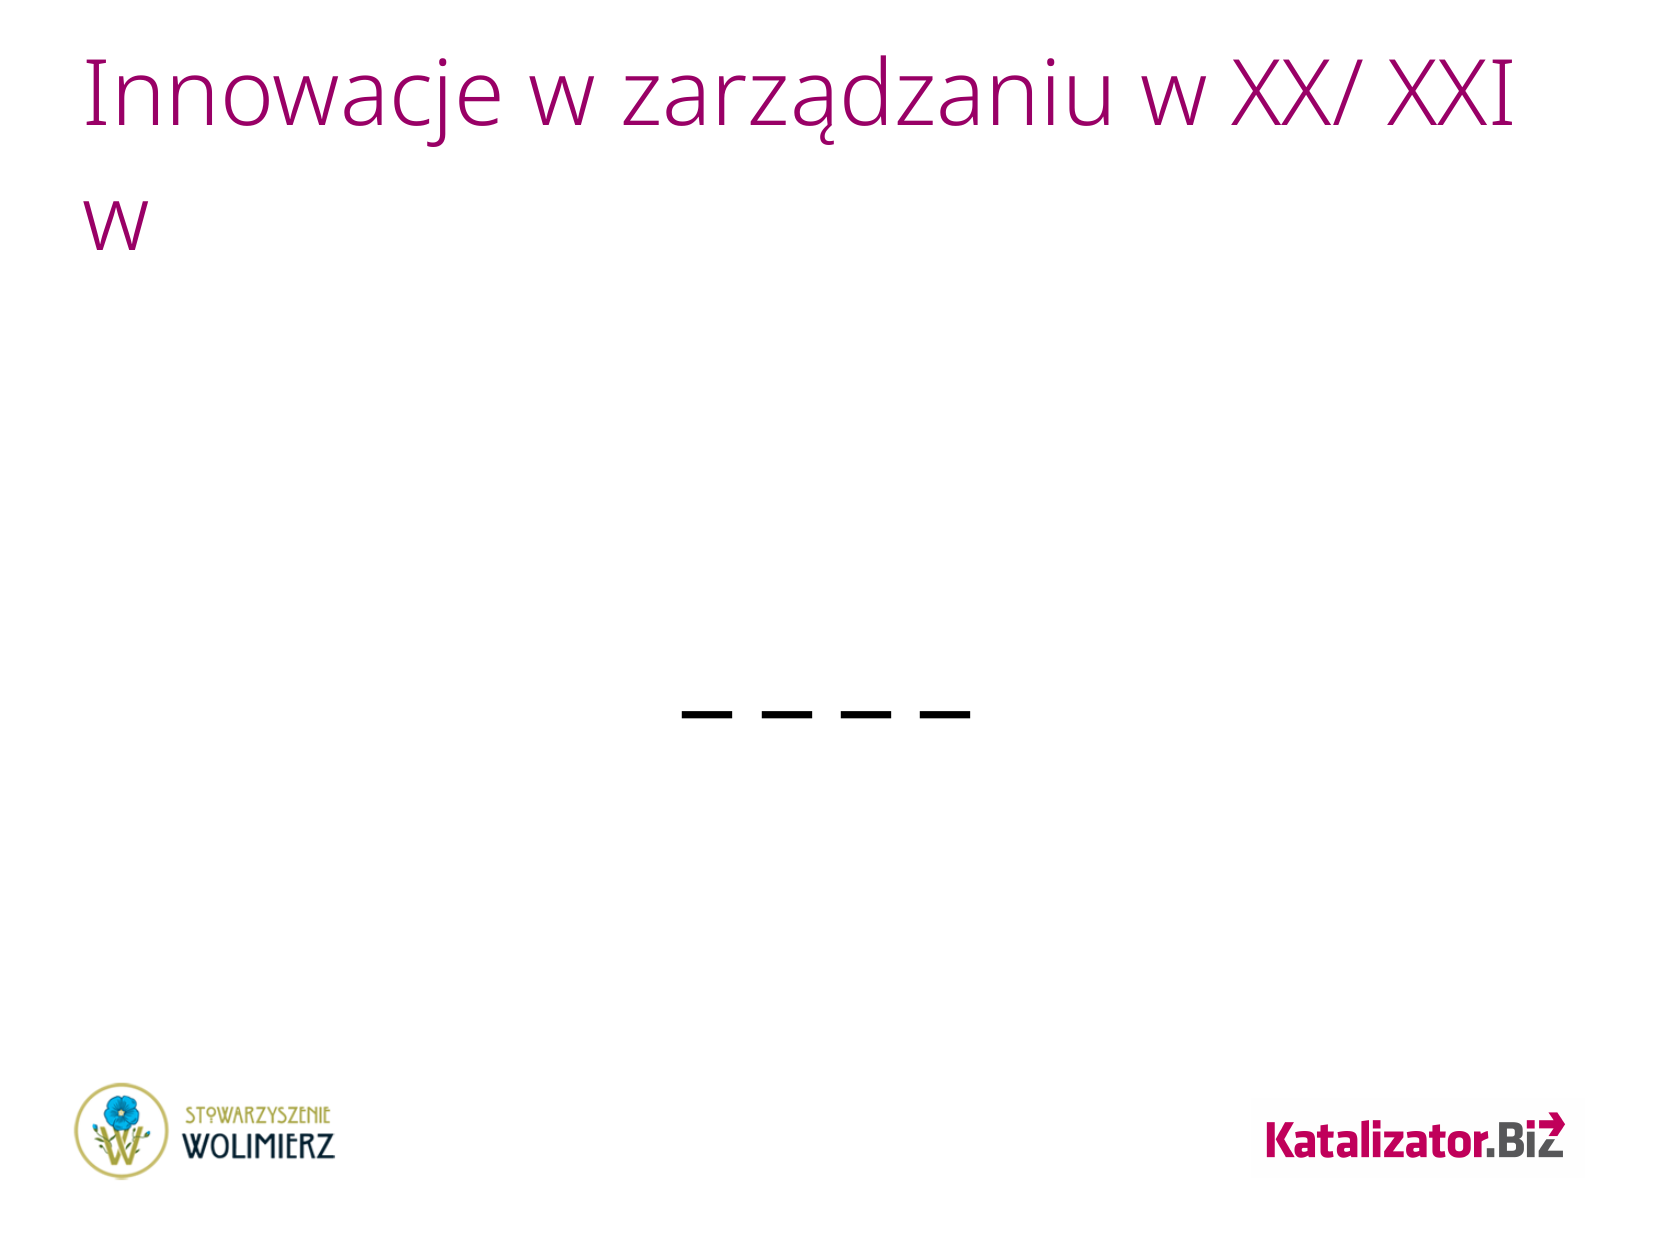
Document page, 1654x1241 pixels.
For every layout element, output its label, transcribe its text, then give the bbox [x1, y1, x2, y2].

picture [1251, 1098, 1585, 1178]
title Innowacje w zarządzaniu w XX/ XXI w [82, 49, 1571, 257]
text_box _ _ _ _ [82, 578, 1571, 738]
picture [68, 1066, 343, 1198]
